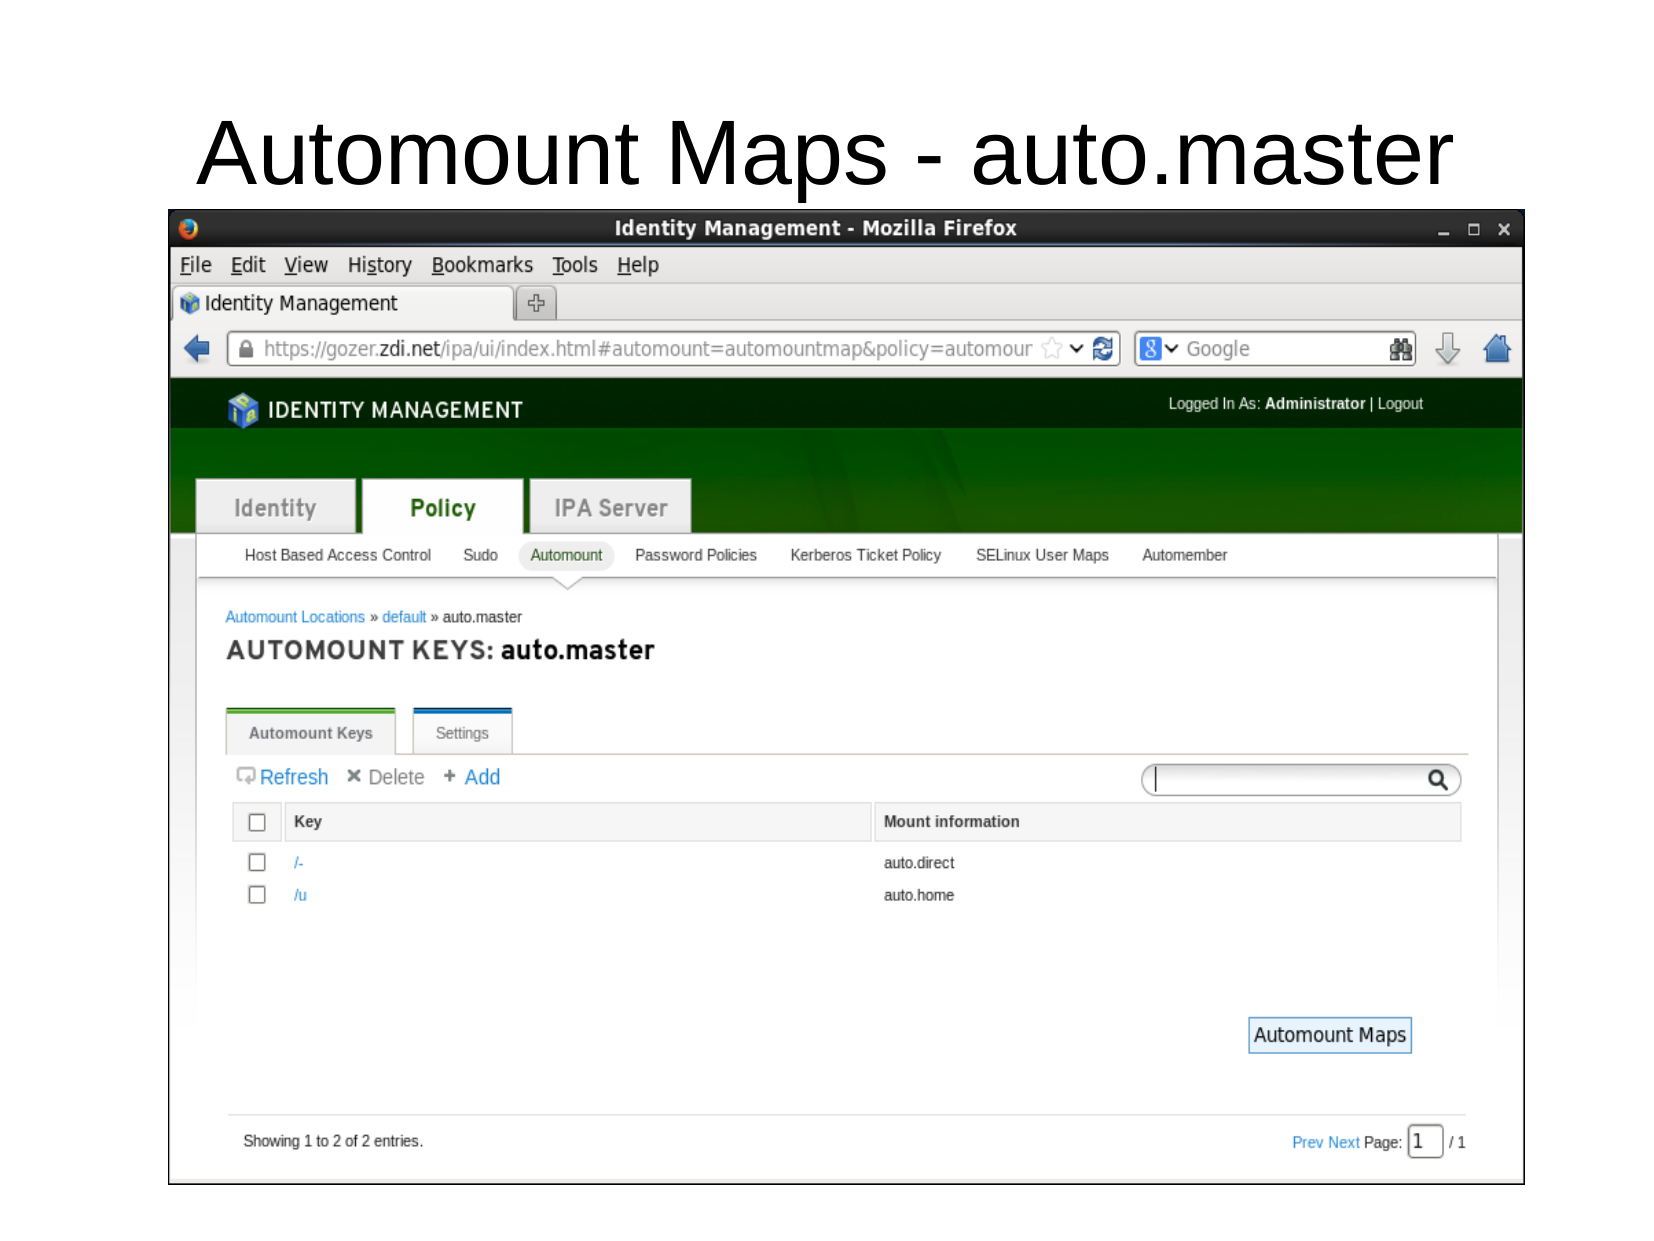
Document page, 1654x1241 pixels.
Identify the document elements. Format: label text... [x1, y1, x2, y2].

title Automount Maps - auto.master [82, 49, 1571, 257]
picture [168, 209, 1525, 1186]
